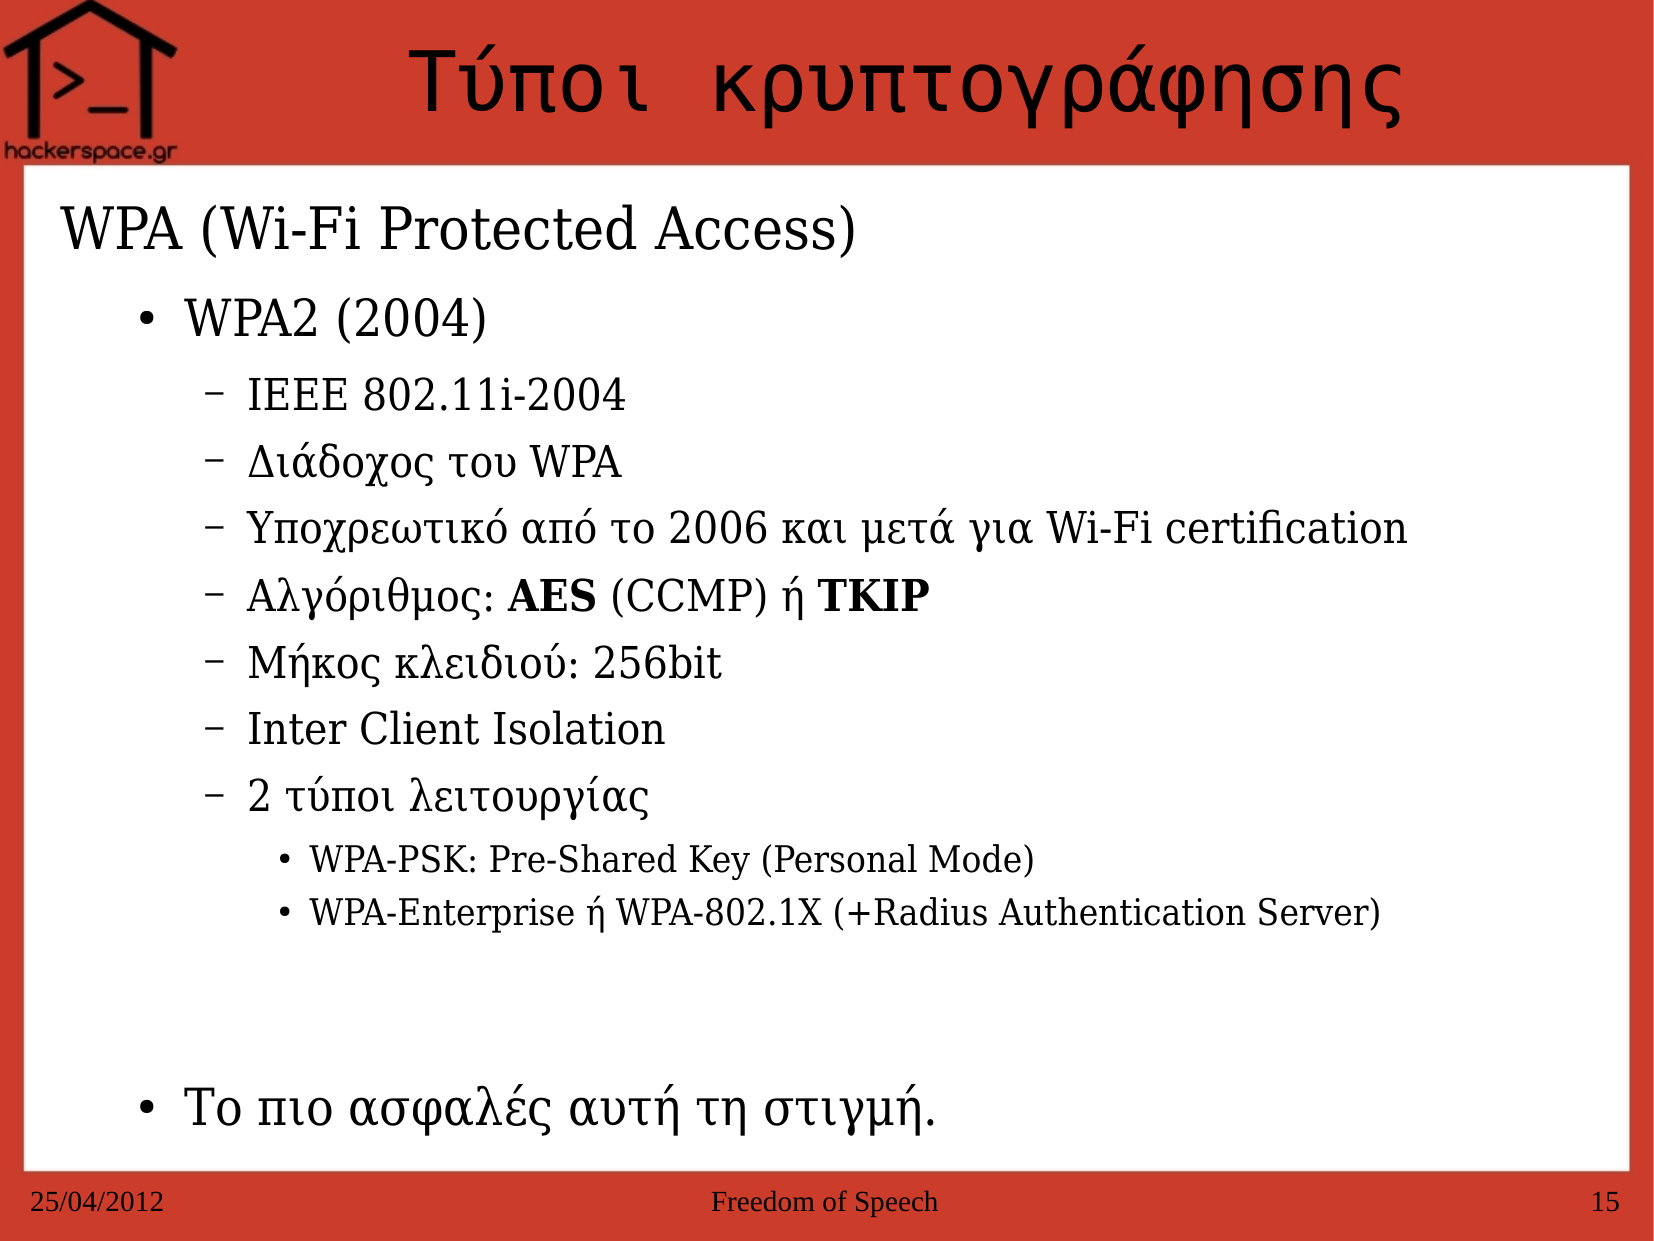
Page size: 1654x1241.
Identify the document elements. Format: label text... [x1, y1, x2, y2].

title Τύποι κρυπτογράφησης [195, 15, 1621, 151]
picture [0, 0, 1654, 1241]
list WPA (Wi-Fi Protected Access) WPA2 (2004) IEEE 802.11i-2004 Διάδοχος του WPA Υποχρεωτικό από το 2006 και μετά για Wi-Fi certification Αλγόριθμος: AES (CCMP) ή TKIP Μήκος κλειδιού: 256bit Inter Client Isolation 2 τύποι λειτουργίας WPA-PSK: Pre-Shared Key (Personal Mode) WPA-Enterprise ή WPA-802.1X (+Radius Authentication Server) Το πιο ασφαλές αυτή τη στιγμή. [60, 195, 1591, 1141]
